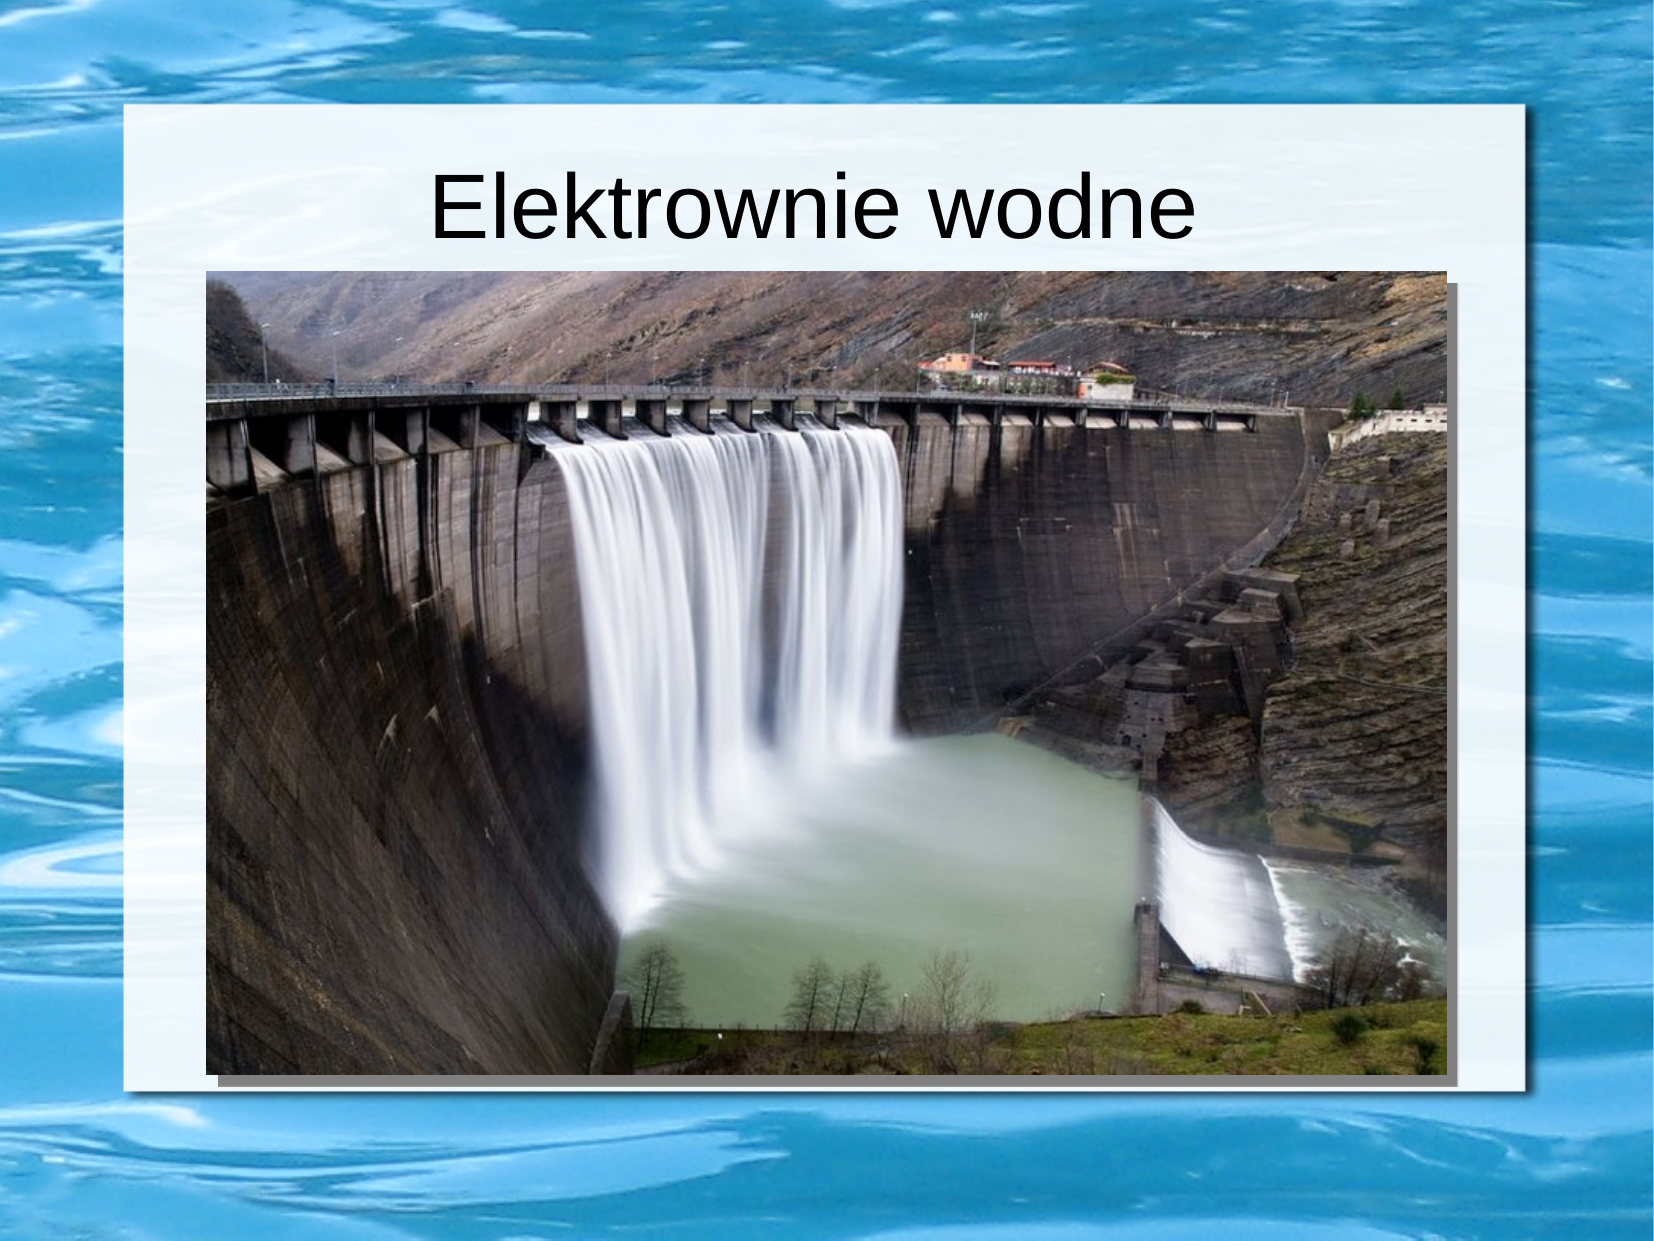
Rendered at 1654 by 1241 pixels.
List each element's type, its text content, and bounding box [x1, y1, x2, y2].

picture [0, 0, 1654, 1241]
title Elektrownie wodne [147, 118, 1506, 296]
